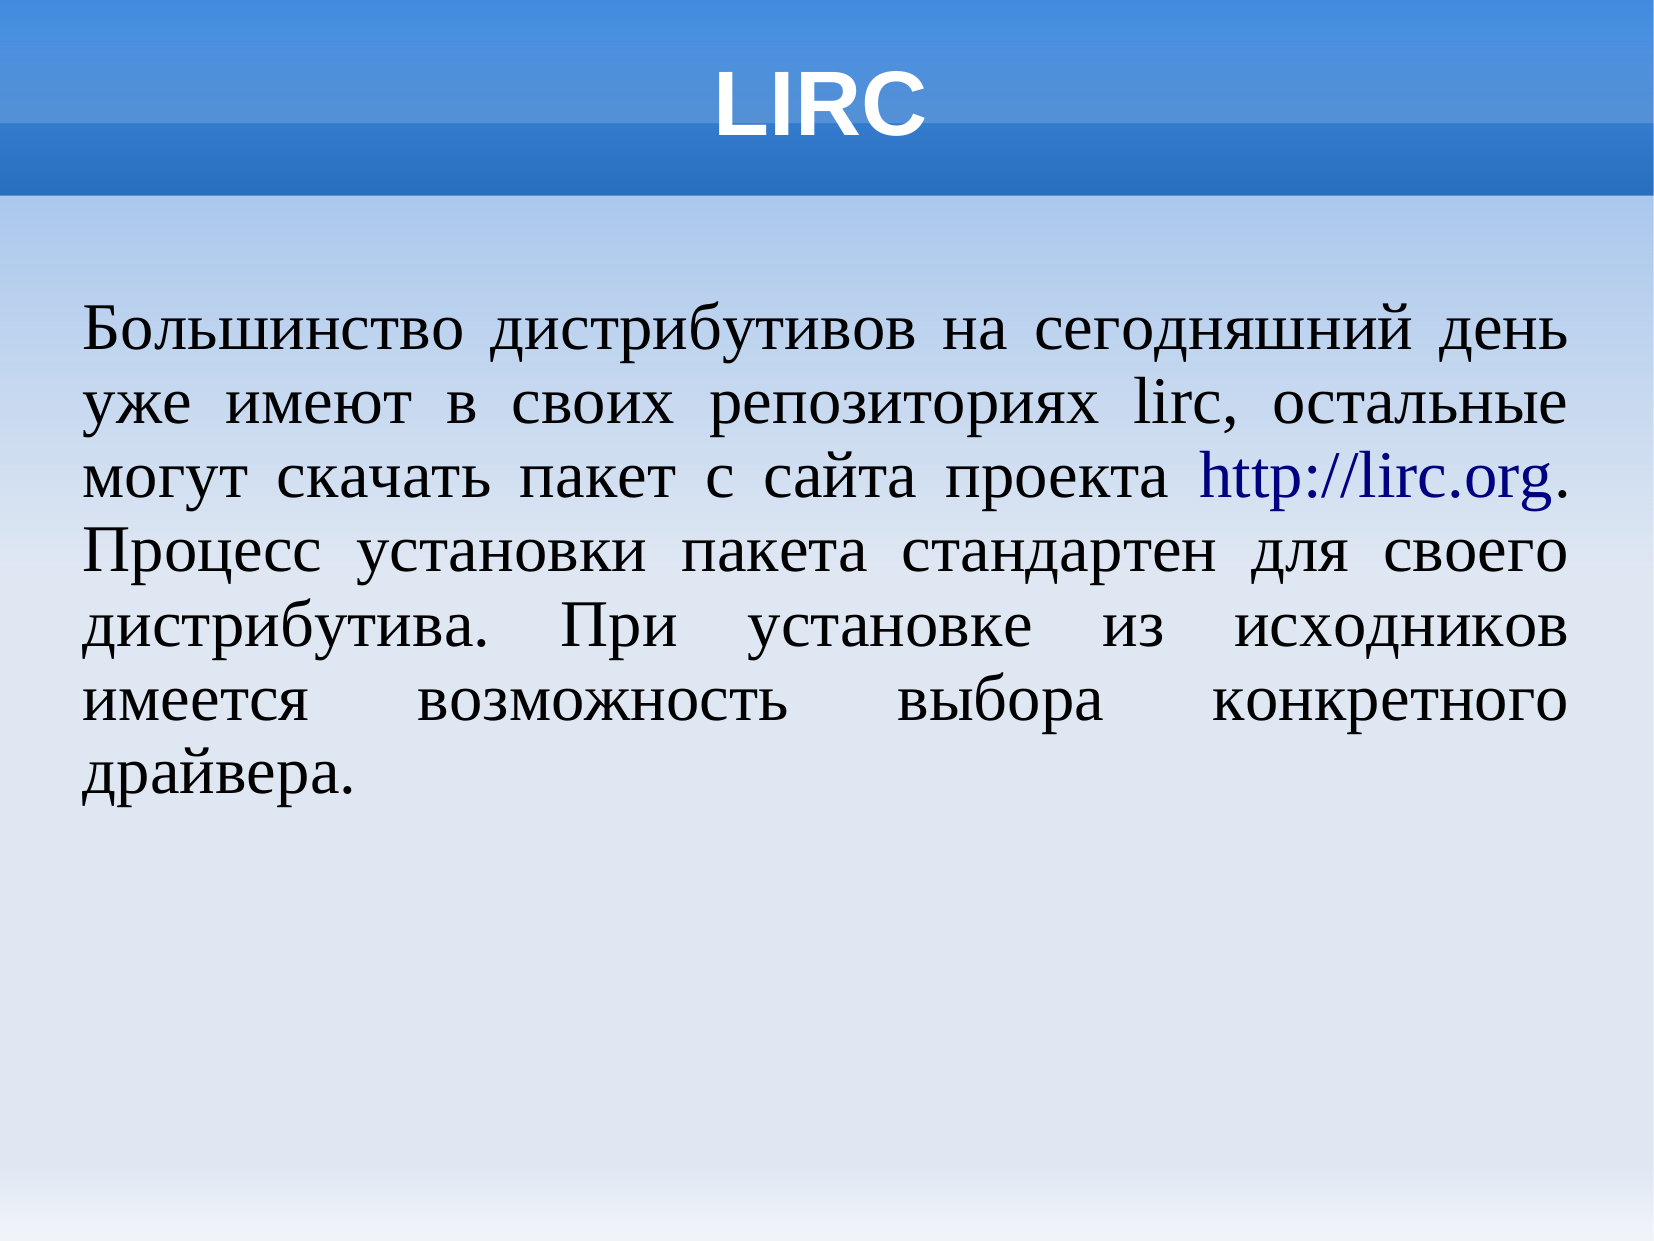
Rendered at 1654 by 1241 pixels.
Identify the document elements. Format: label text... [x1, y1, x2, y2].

title LIRC [76, 7, 1565, 200]
picture [0, 0, 1654, 1241]
list Большинство дистрибутивов на сегодняшний день уже имеют в своих репозиториях lirc, остальные могут скачать пакет с сайта проекта http://lirc.org. Процесс установки пакета стандартен для своего дистрибутива. При установке из исходников имеется возможность выбора конкретного драйвера. [82, 290, 1571, 1094]
